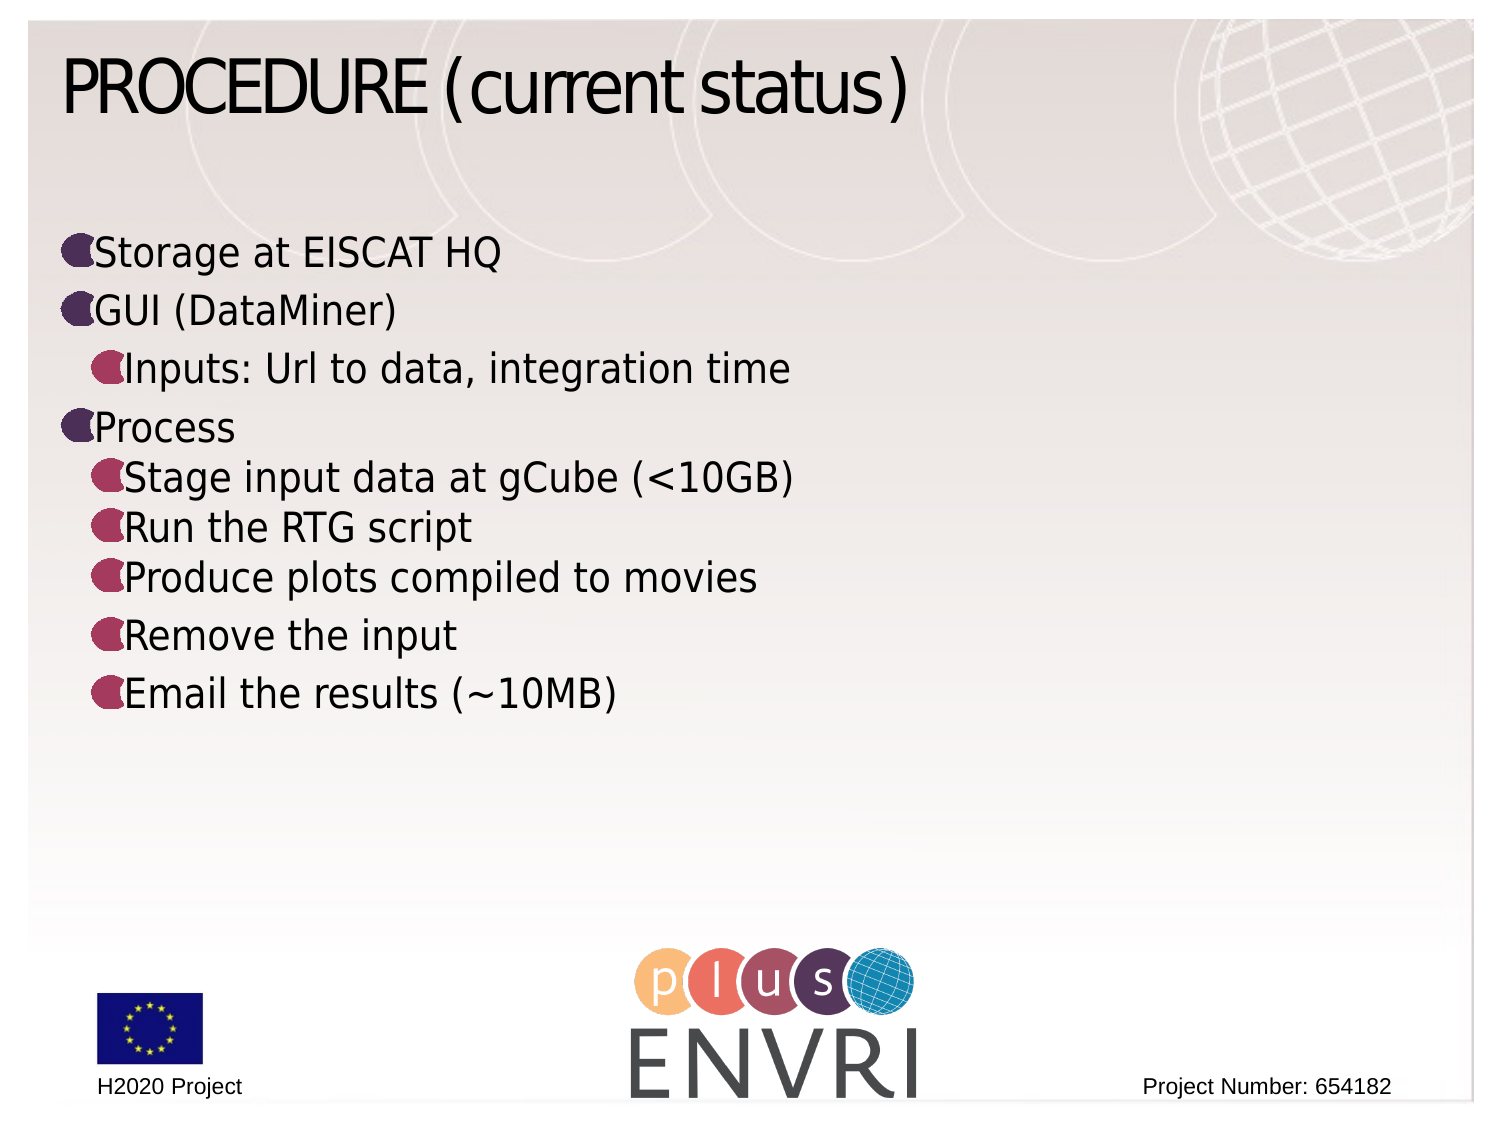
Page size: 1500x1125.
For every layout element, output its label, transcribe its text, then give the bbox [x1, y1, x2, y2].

title Procedure (current status) [45, 59, 1452, 198]
picture [28, 19, 1474, 1106]
list Storage at EISCAT HQ GUI (DataMiner) Inputs: Url to data, integration time Process Stage input data at gCube (<10GB) Run the RTG script Produce plots compiled to movies Remove the input Email the results (~10MB) [45, 217, 1171, 879]
